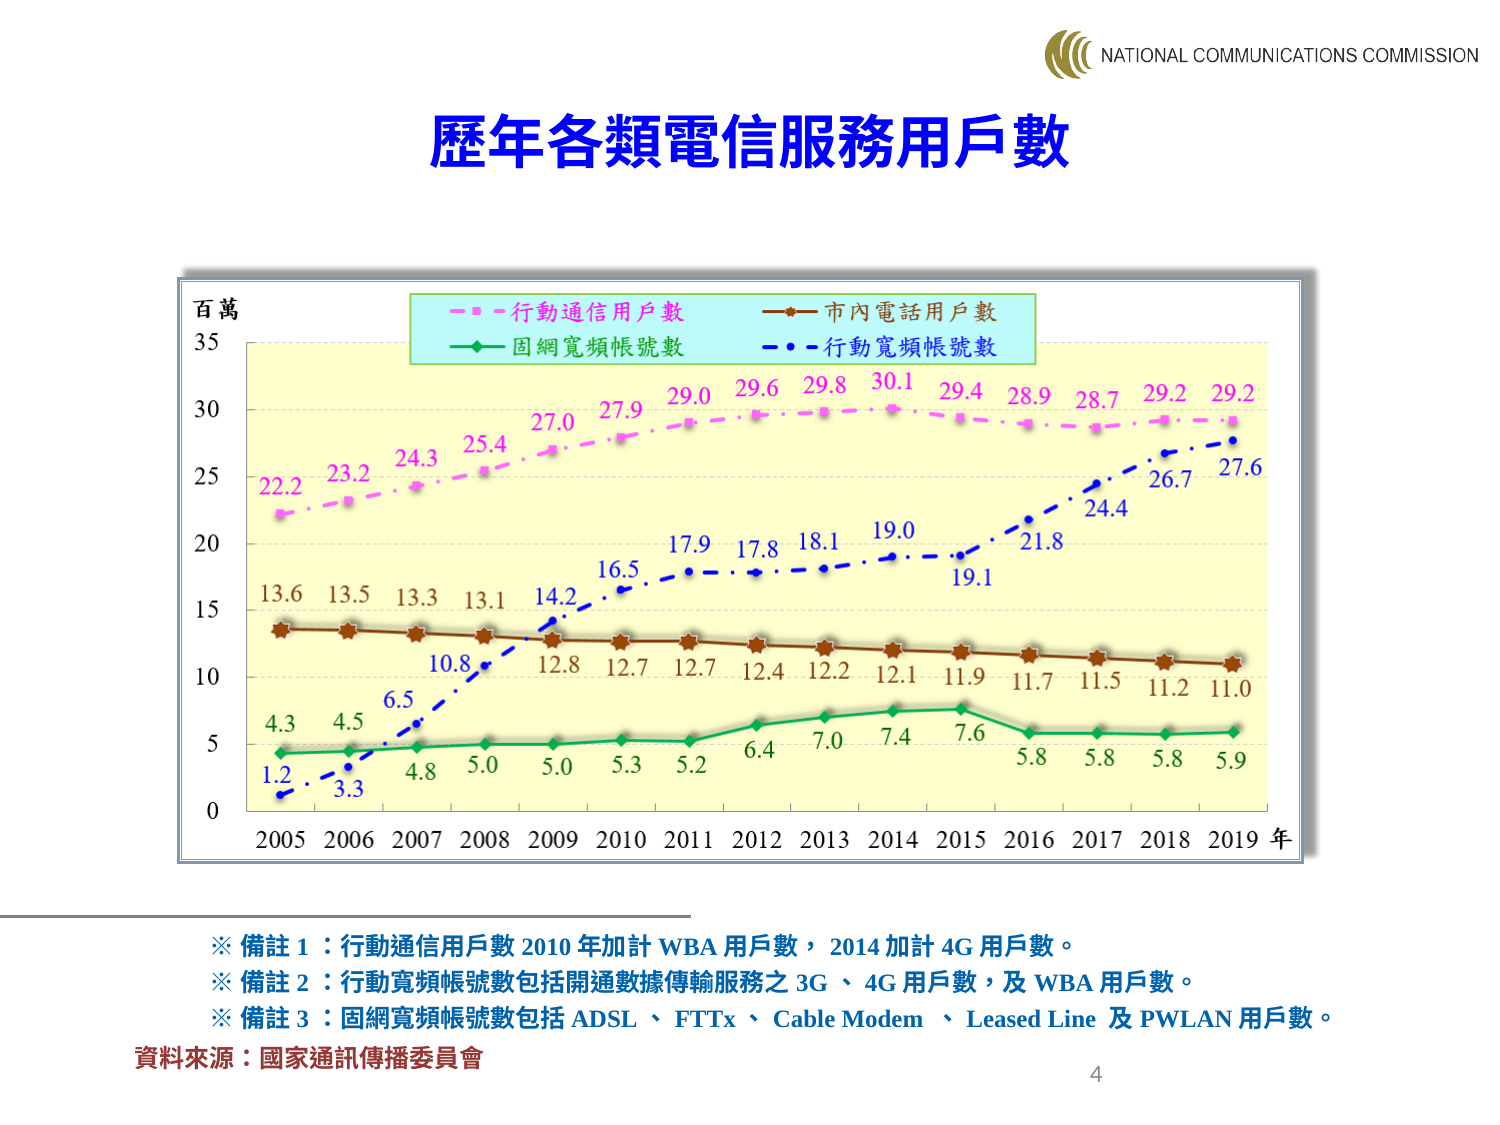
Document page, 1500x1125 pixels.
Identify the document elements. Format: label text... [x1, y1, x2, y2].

text_box ※備註1：行動通信用戶數2010年加計WBA用戶數，2014加計4G用戶數。 ※備註2：行動寬頻帳號數包括開通數據傳輸服務之3G、4G用戶數，及WBA用戶數。 ※備註3：固網寬頻帳號數包括ADSL、FTTx、Cable Modem 、Leased Line 及PWLAN用戶數。 [0, 916, 1424, 1042]
text_box 資料來源：國家通訊傳播委員會 [0, 1035, 703, 1081]
picture [175, 260, 1325, 865]
text_box 歷年各類電信服務用戶數 [0, 78, 1500, 204]
picture [1045, 30, 1479, 78]
text_box [1074, 1042, 1426, 1103]
